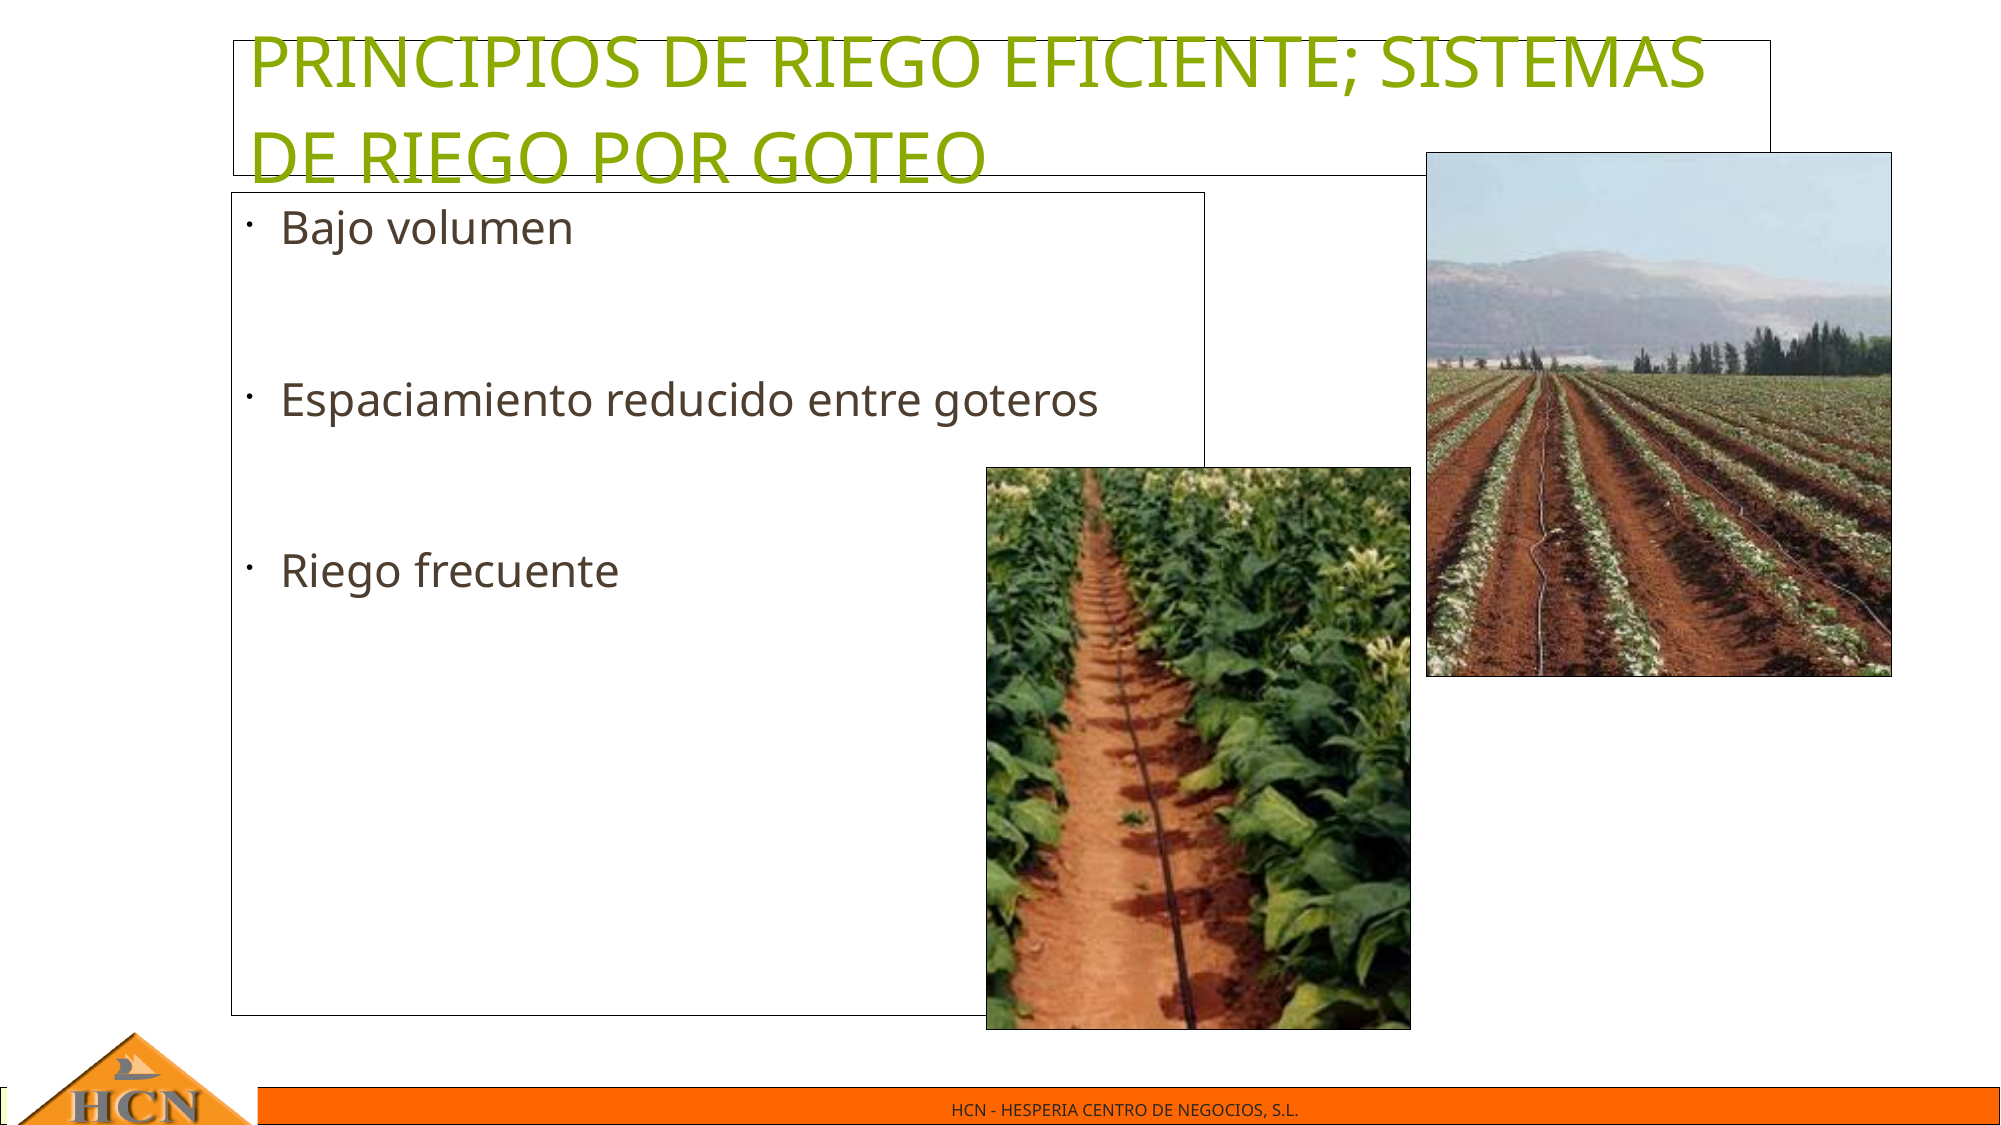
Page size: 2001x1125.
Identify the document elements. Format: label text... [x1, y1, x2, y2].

title PRINCIPIOS DE RIEGO EFICIENTE; SISTEMAS DE RIEGO POR GOTEO [233, 40, 1771, 176]
text_box HCN - HESPERIA CENTRO DE NEGOCIOS, S.L. [258, 1087, 2000, 1125]
text_box 1 [0, 1087, 7, 1125]
picture [1426, 152, 1892, 677]
picture [986, 467, 1411, 1030]
list Bajo volumen Espaciamiento reducido entre goteros Riego frecuente [231, 192, 1205, 1016]
picture [7, 1029, 258, 1125]
